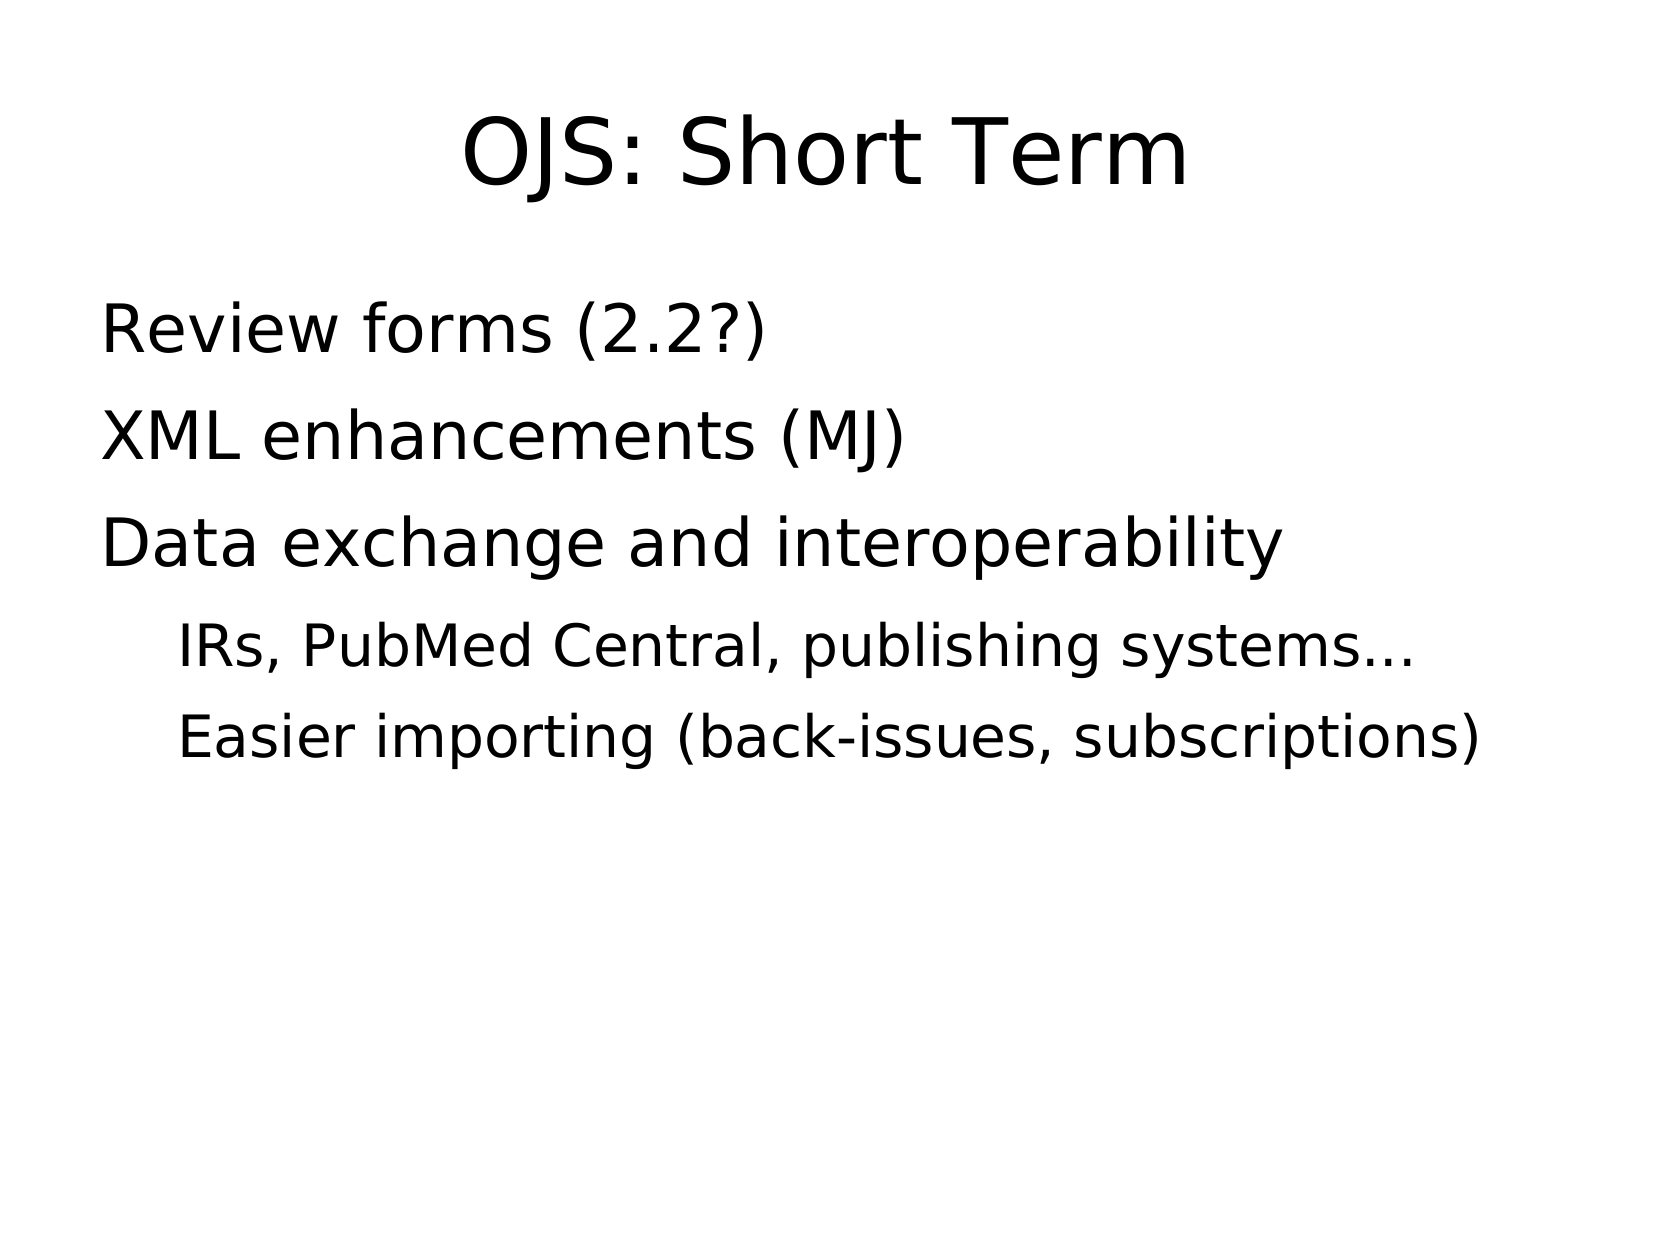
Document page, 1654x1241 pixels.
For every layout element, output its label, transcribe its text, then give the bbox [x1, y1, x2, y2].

list Review forms (2.2?) XML enhancements (MJ) Data exchange and interoperability IRs, PubMed Central, publishing systems... Easier importing (back-issues, subscriptions) [82, 290, 1571, 1094]
title OJS: Short Term [82, 56, 1571, 250]
